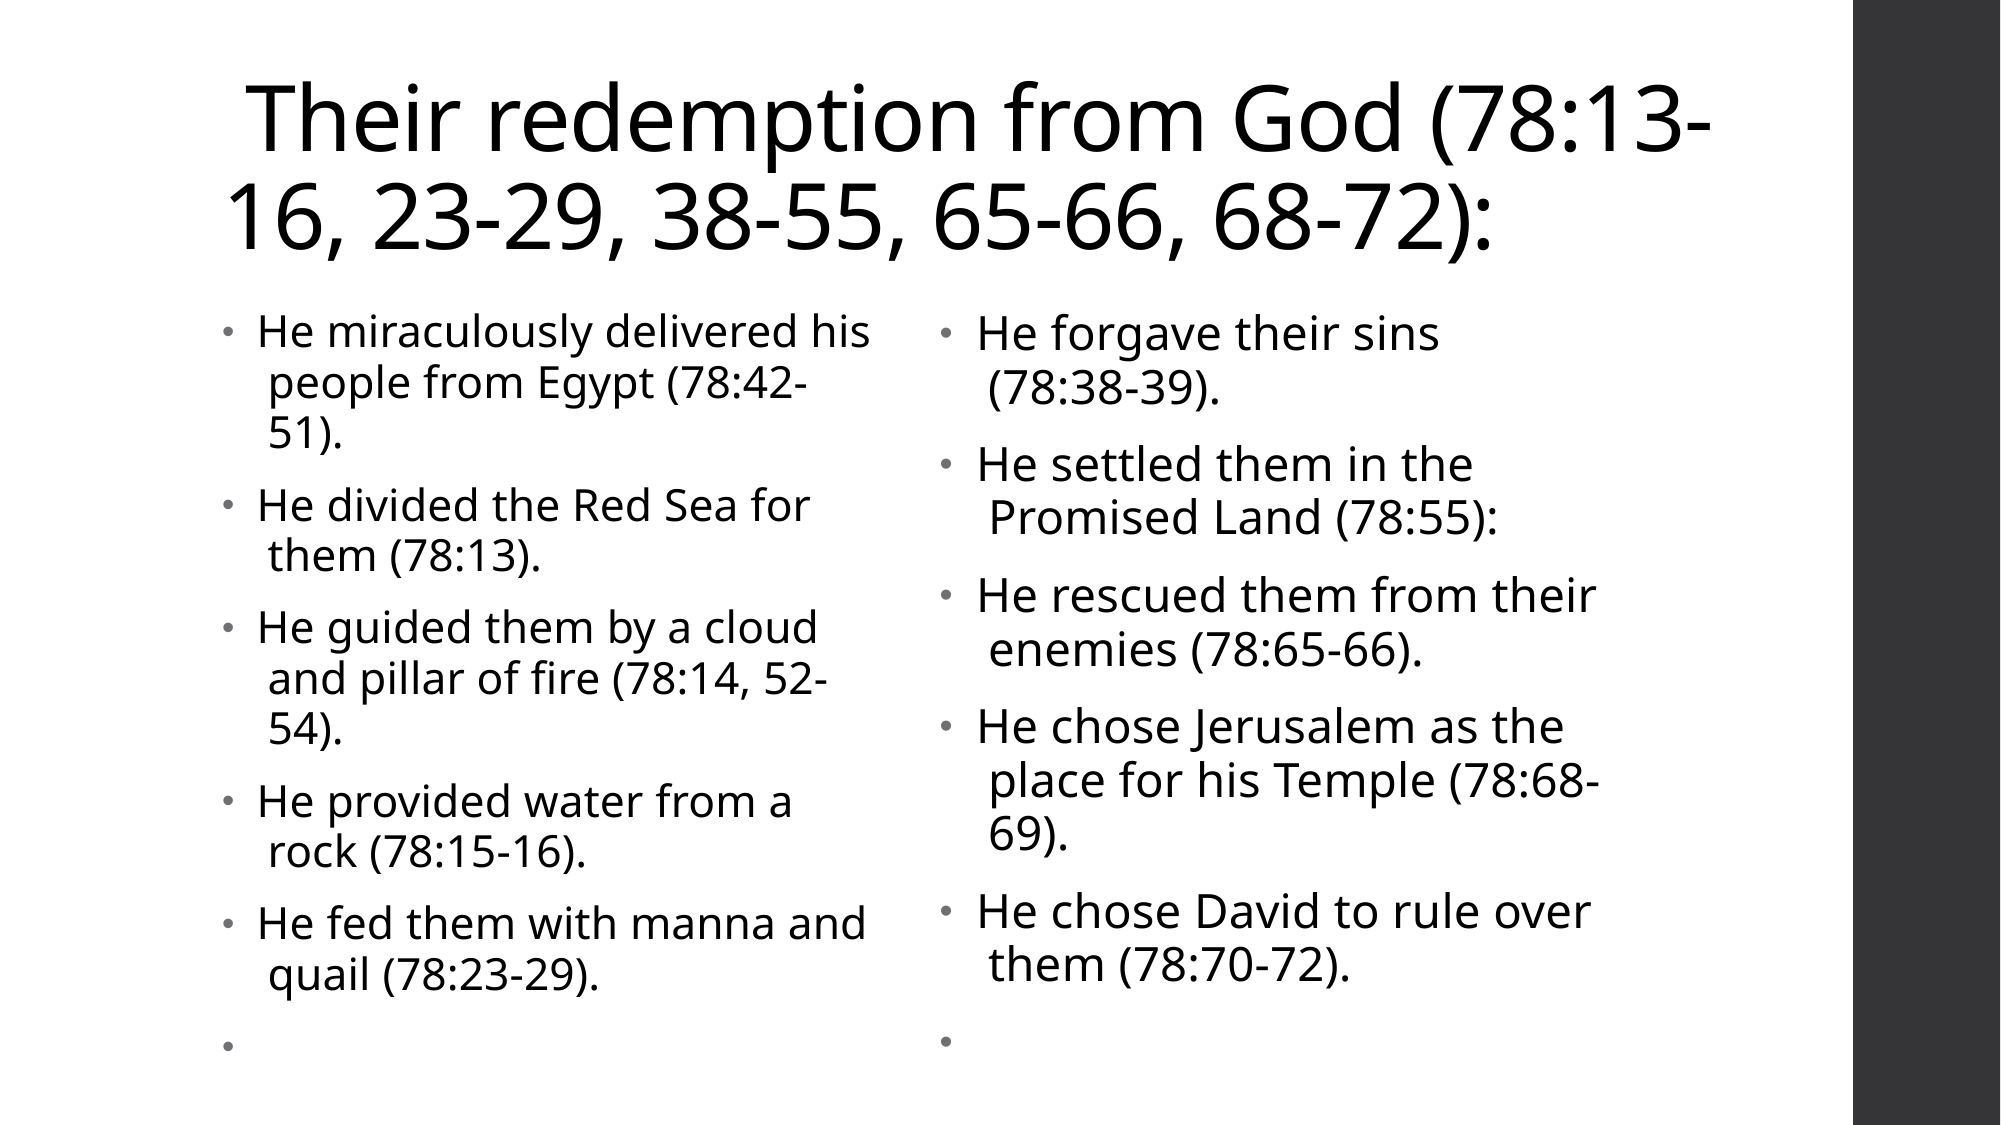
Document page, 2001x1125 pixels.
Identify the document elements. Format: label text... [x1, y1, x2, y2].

title Their redemption from God (78:13-16, 23-29, 38-55, 65-66, 68-72): [206, 60, 1797, 278]
list He miraculously delivered his people from Egypt (78:42-51). He divided the Red Sea for them (78:13). He guided them by a cloud and pillar of fire (78:14, 52-54). He provided water from a rock (78:15-16). He fed them with manna and quail (78:23-29). [207, 299, 900, 1014]
list He forgave their sins (78:38-39). He settled them in the Promised Land (78:55): He rescued them from their enemies (78:65-66). He chose Jerusalem as the place for his Temple (78:68-69). He chose David to rule over them (78:70-72). [924, 299, 1617, 1014]
